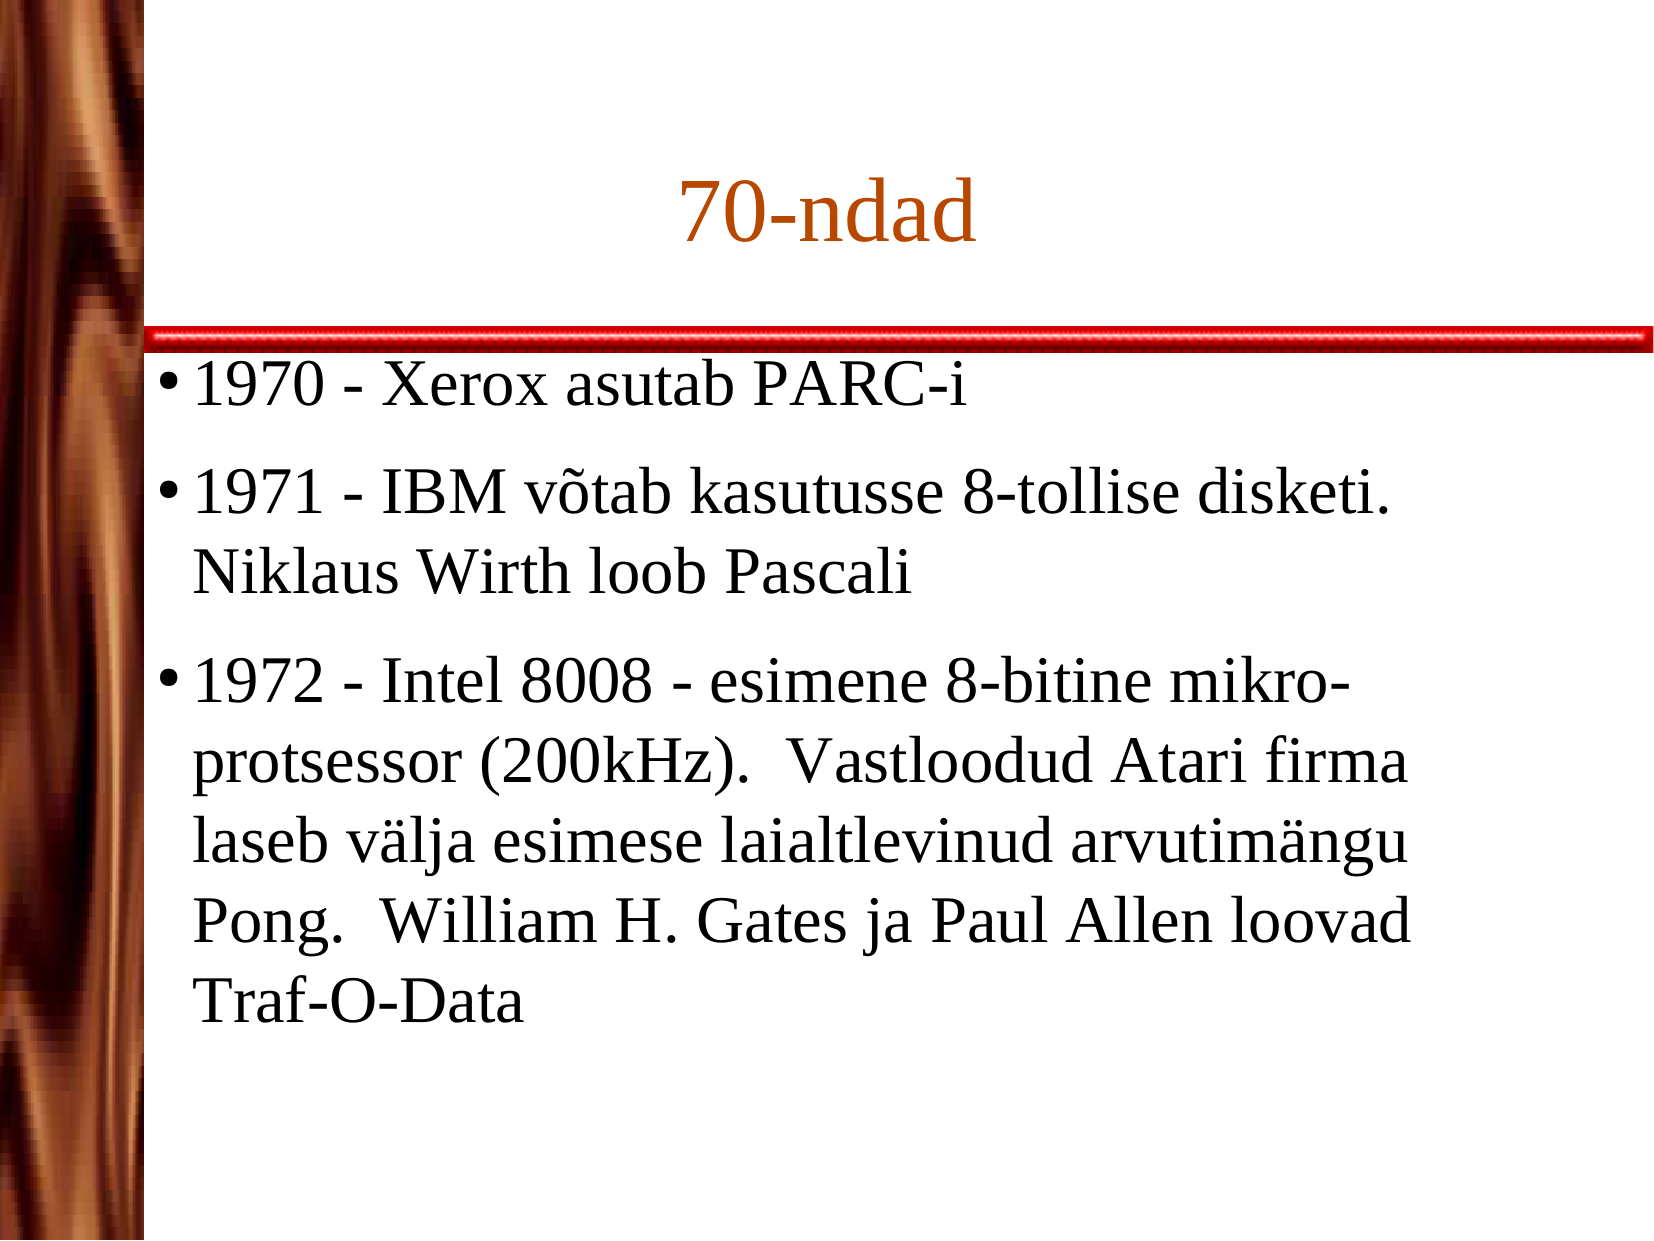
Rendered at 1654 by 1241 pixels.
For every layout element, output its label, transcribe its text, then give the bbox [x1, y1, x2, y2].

picture [0, 0, 1654, 1240]
list 1970 - Xerox asutab PARC-i 1971 - IBM võtab kasutusse 8-tollise disketi. Niklaus Wirth loob Pascali 1972 - Intel 8008 - esimene 8-bitine mikro-protsessor (200kHz). Vastloodud Atari firma laseb välja esimese laialtlevinud arvutimängu Pong. William H. Gates ja Paul Allen loovad Traf-O-Data [121, 344, 1533, 1126]
title 70-ndad [121, 100, 1533, 312]
